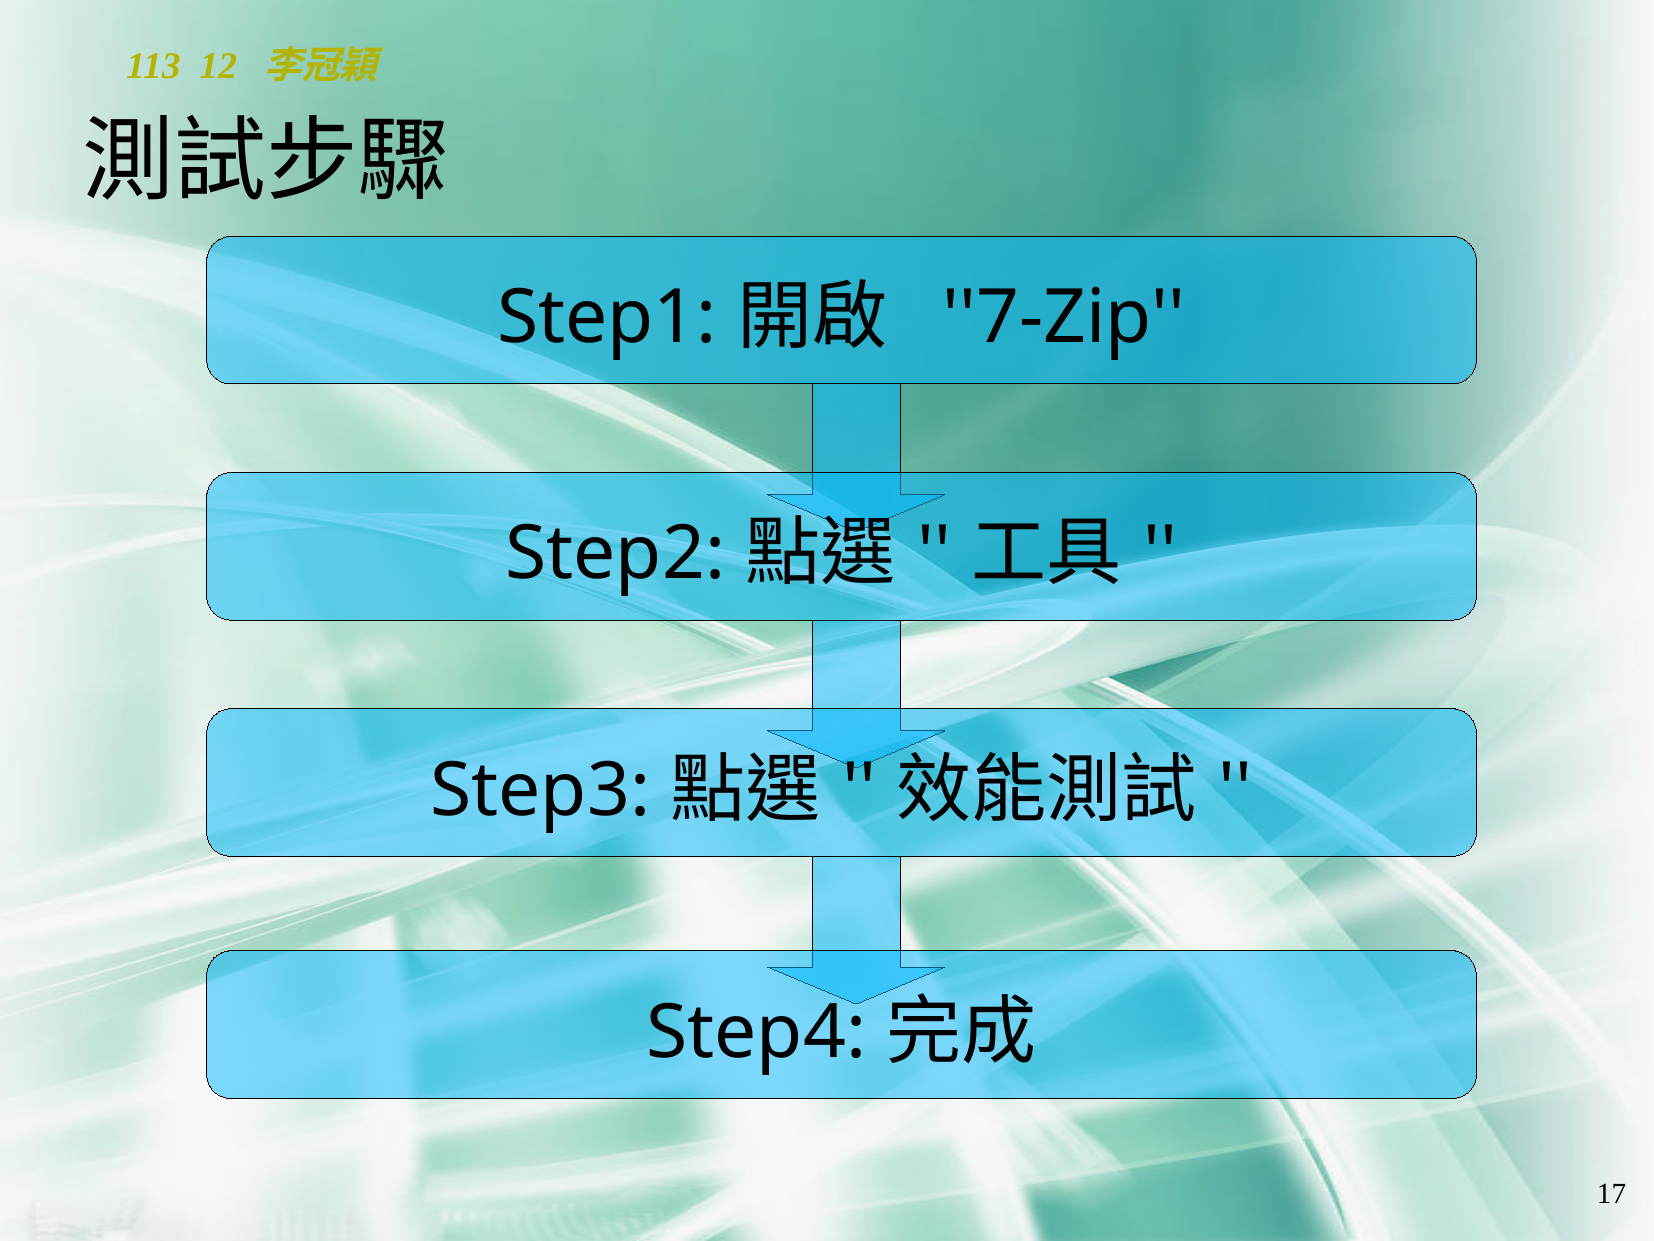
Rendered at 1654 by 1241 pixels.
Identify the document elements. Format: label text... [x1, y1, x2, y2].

text_box Step1:開啟 ''7-Zip'' [206, 236, 1477, 384]
text_box Step4:完成 [206, 950, 1477, 1099]
text_box Step3:點選''效能測試'' [206, 708, 1477, 857]
text_box Step2:點選''工具'' [206, 472, 1477, 621]
picture [0, 0, 1654, 1241]
text_box [812, 620, 901, 708]
text_box [812, 383, 901, 472]
title 測試步驟 [82, 49, 1571, 257]
text_box [812, 856, 901, 950]
